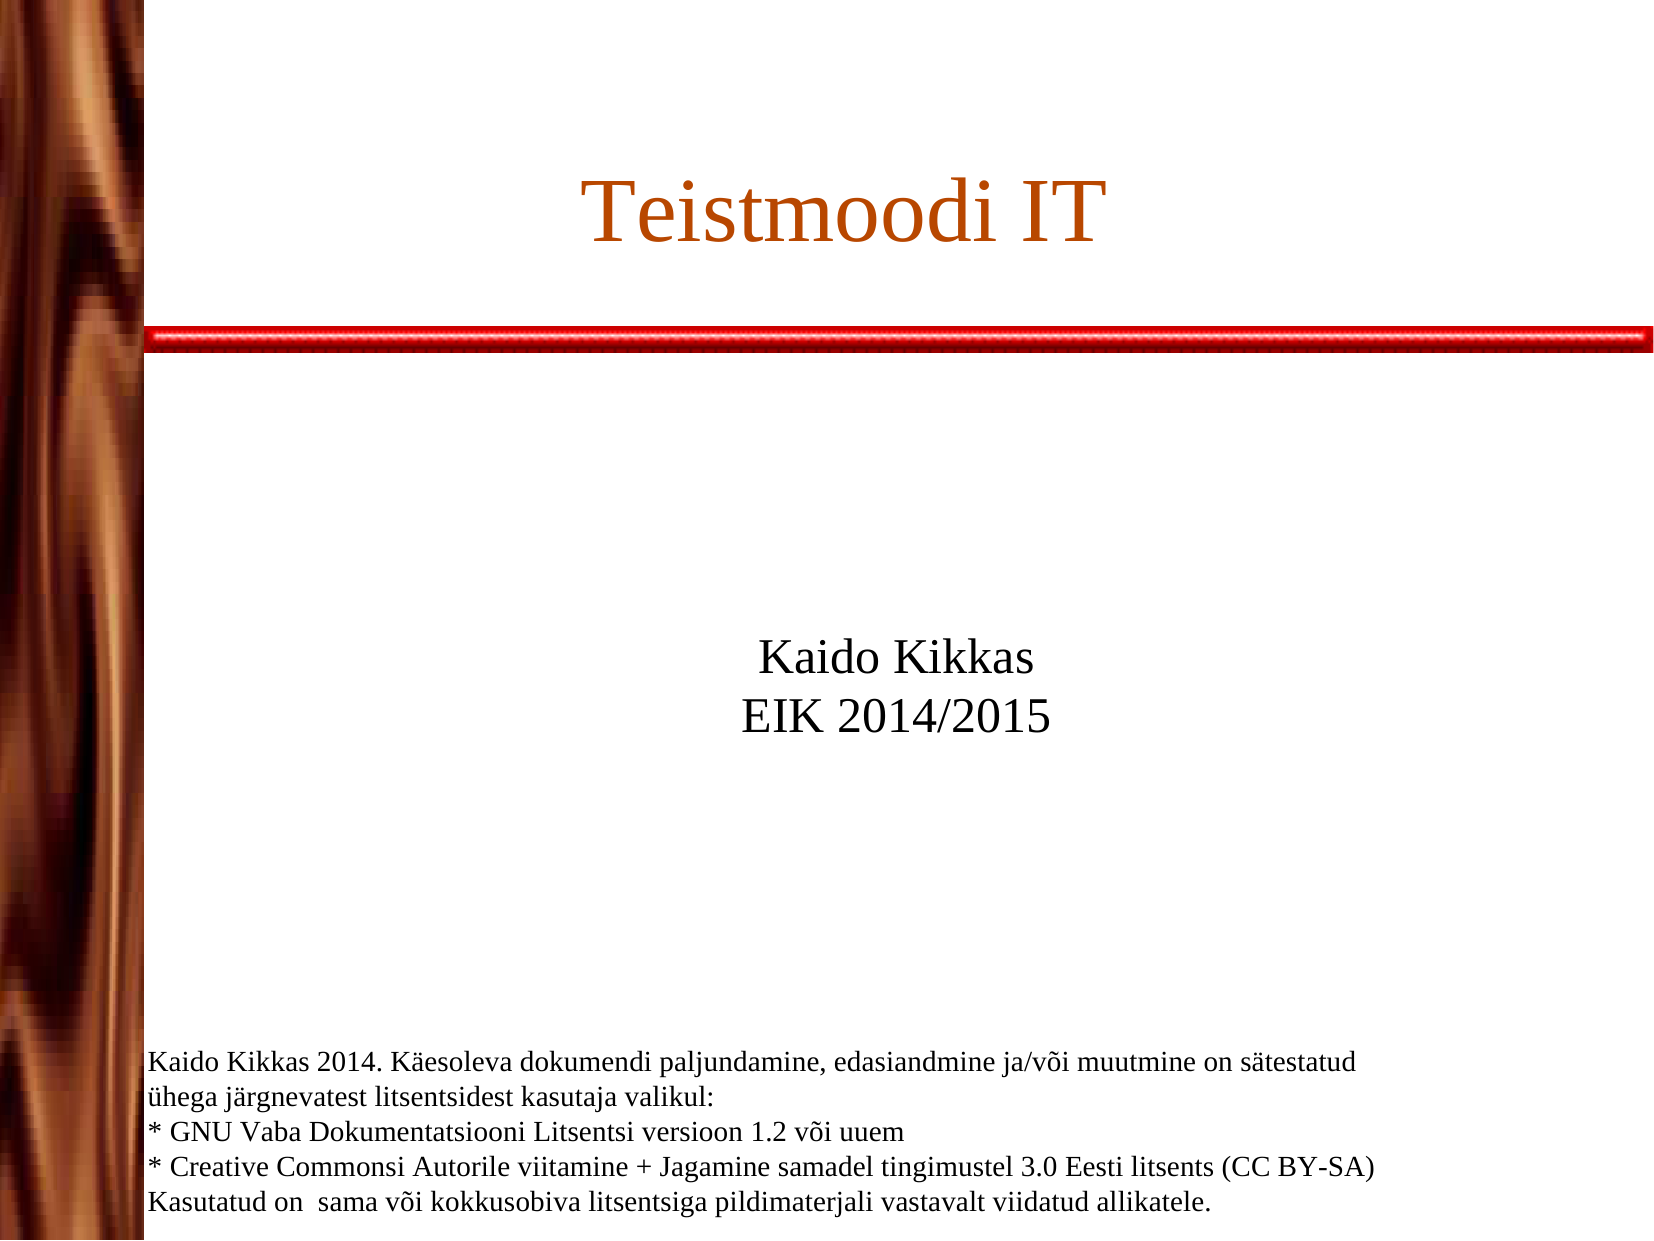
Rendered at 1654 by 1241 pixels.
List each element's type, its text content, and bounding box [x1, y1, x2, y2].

text_box Kaido Kikkas 2014. Käesoleva dokumendi paljundamine, edasiandmine ja/või muutmine on sätestatud ühega järgnevatest litsentsidest kasutaja valikul: * GNU Vaba Dokumentatsiooni Litsentsi versioon 1.2 või uuem * Creative Commonsi Autorile viitamine + Jagamine samadel tingimustel 3.0 Eesti litsents (CC BY-SA) Kasutatud on sama või kokkusobiva litsentsiga pildimaterjali vastavalt viidatud allikatele. [147, 1043, 1654, 1218]
text_box Kaido Kikkas EIK 2014/2015 [480, 624, 1313, 741]
picture [0, 0, 1654, 1240]
title Teistmoodi IT [121, 100, 1533, 312]
